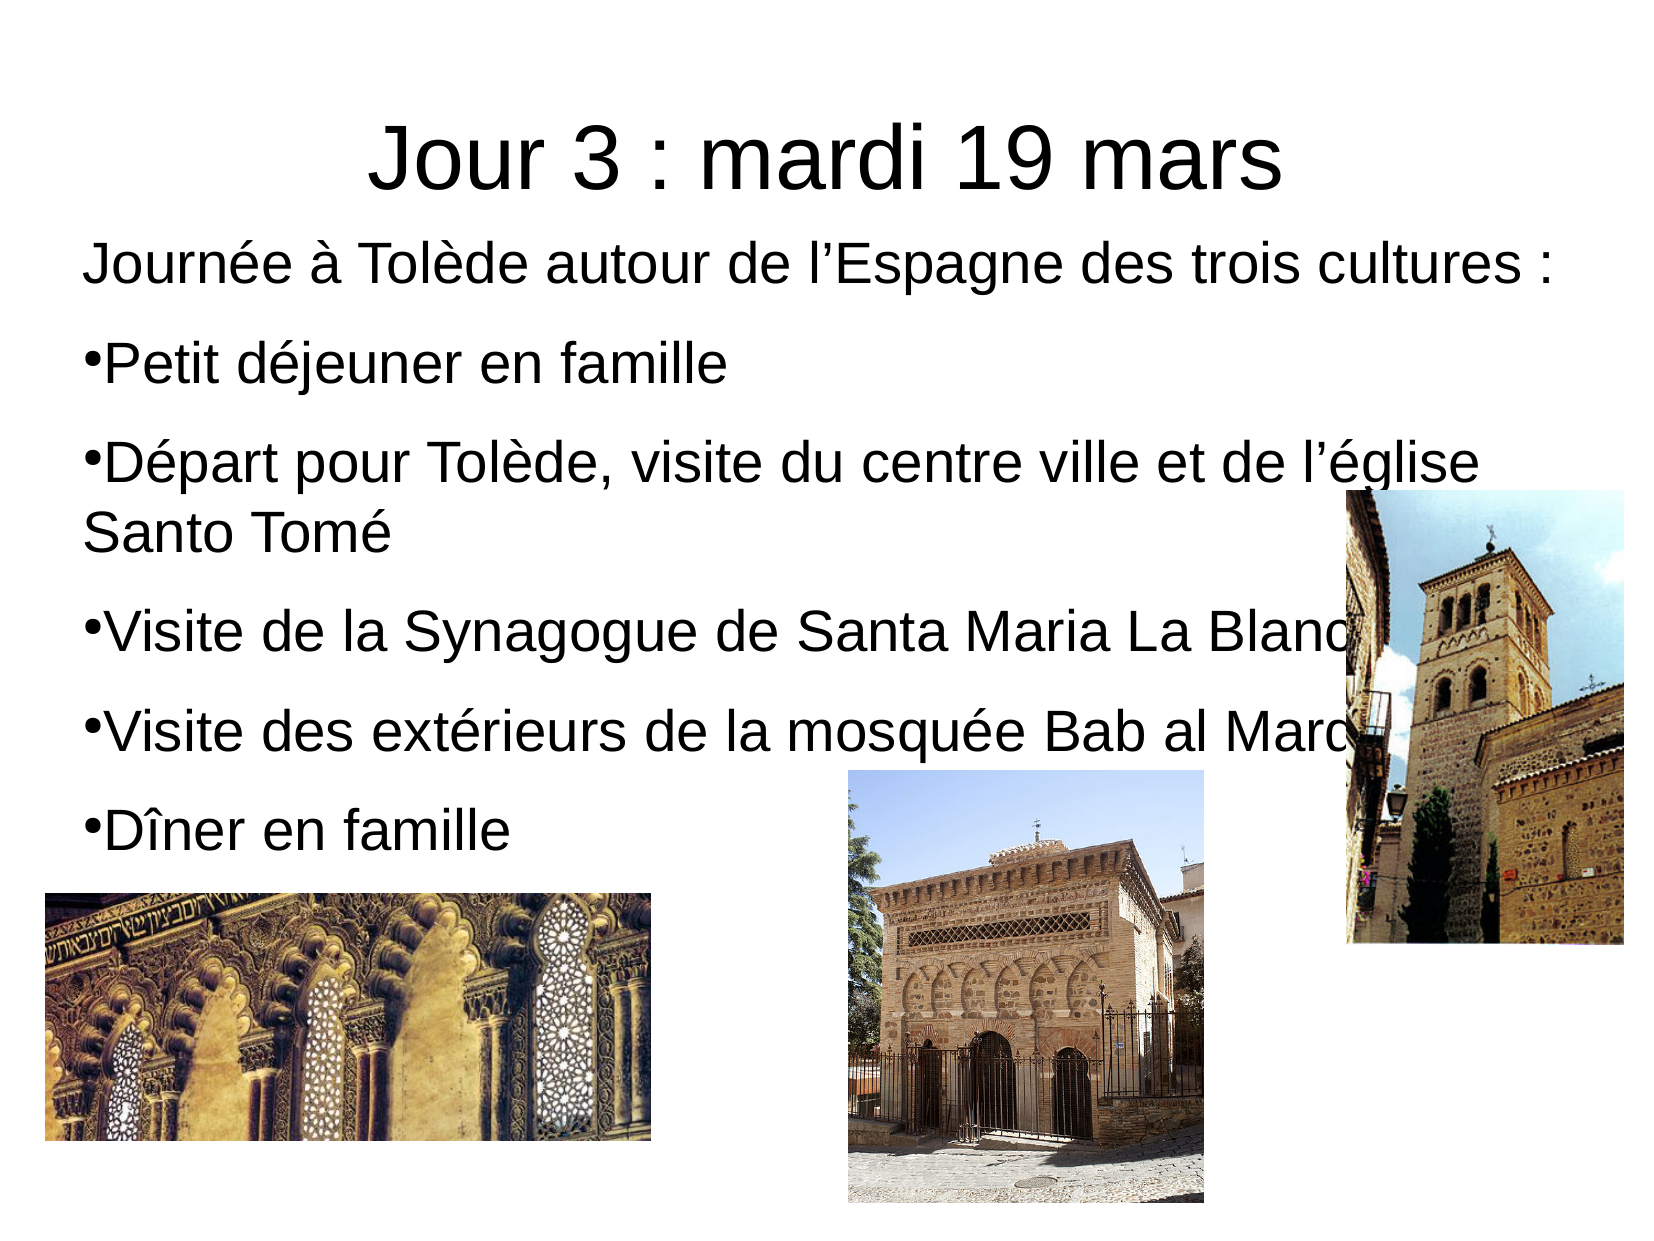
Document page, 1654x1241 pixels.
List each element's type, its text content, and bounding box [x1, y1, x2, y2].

picture [848, 770, 1204, 1203]
title Jour 3 : mardi 19 mars [82, 49, 1571, 225]
picture [1346, 490, 1624, 945]
picture [45, 893, 651, 1141]
list Journée à Tolède autour de l’Espagne des trois cultures : Petit déjeuner en famille Départ pour Tolède, visite du centre ville et de l’église Santo Tomé Visite de la Synagogue de Santa Maria La Blanca Visite des extérieurs de la mosquée Bab al Mardum Dîner en famille [82, 225, 1571, 945]
